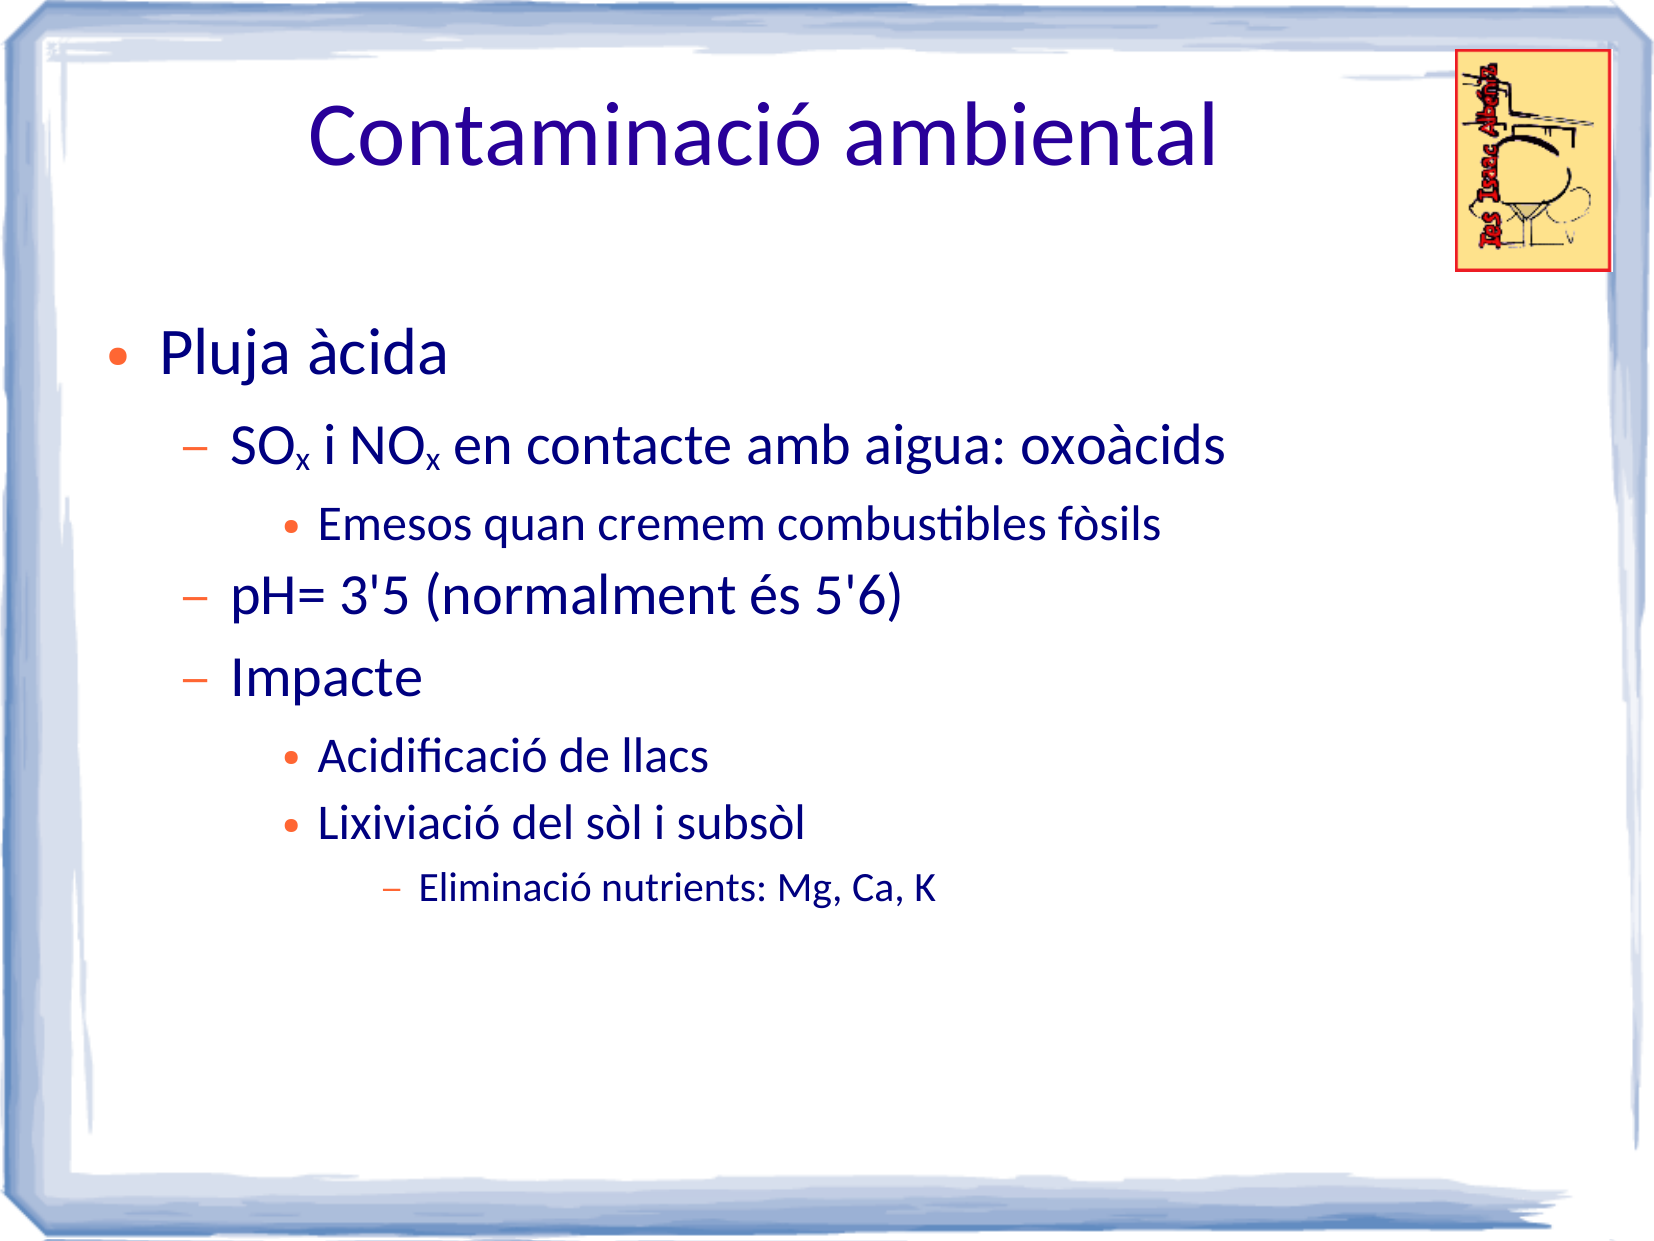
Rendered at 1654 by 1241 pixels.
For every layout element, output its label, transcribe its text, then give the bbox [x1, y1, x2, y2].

list Pluja àcida SOx i NOx en contacte amb aigua: oxoàcids Emesos quan cremem combustibles fòsils pH= 3'5 (normalment és 5'6) Impacte Acidificació de llacs Lixiviació del sòl i subsòl Eliminació nutrients: Mg, Ca, K [88, 324, 1571, 1129]
title Contaminació ambiental [82, 36, 1447, 250]
picture [0, 0, 1654, 1241]
